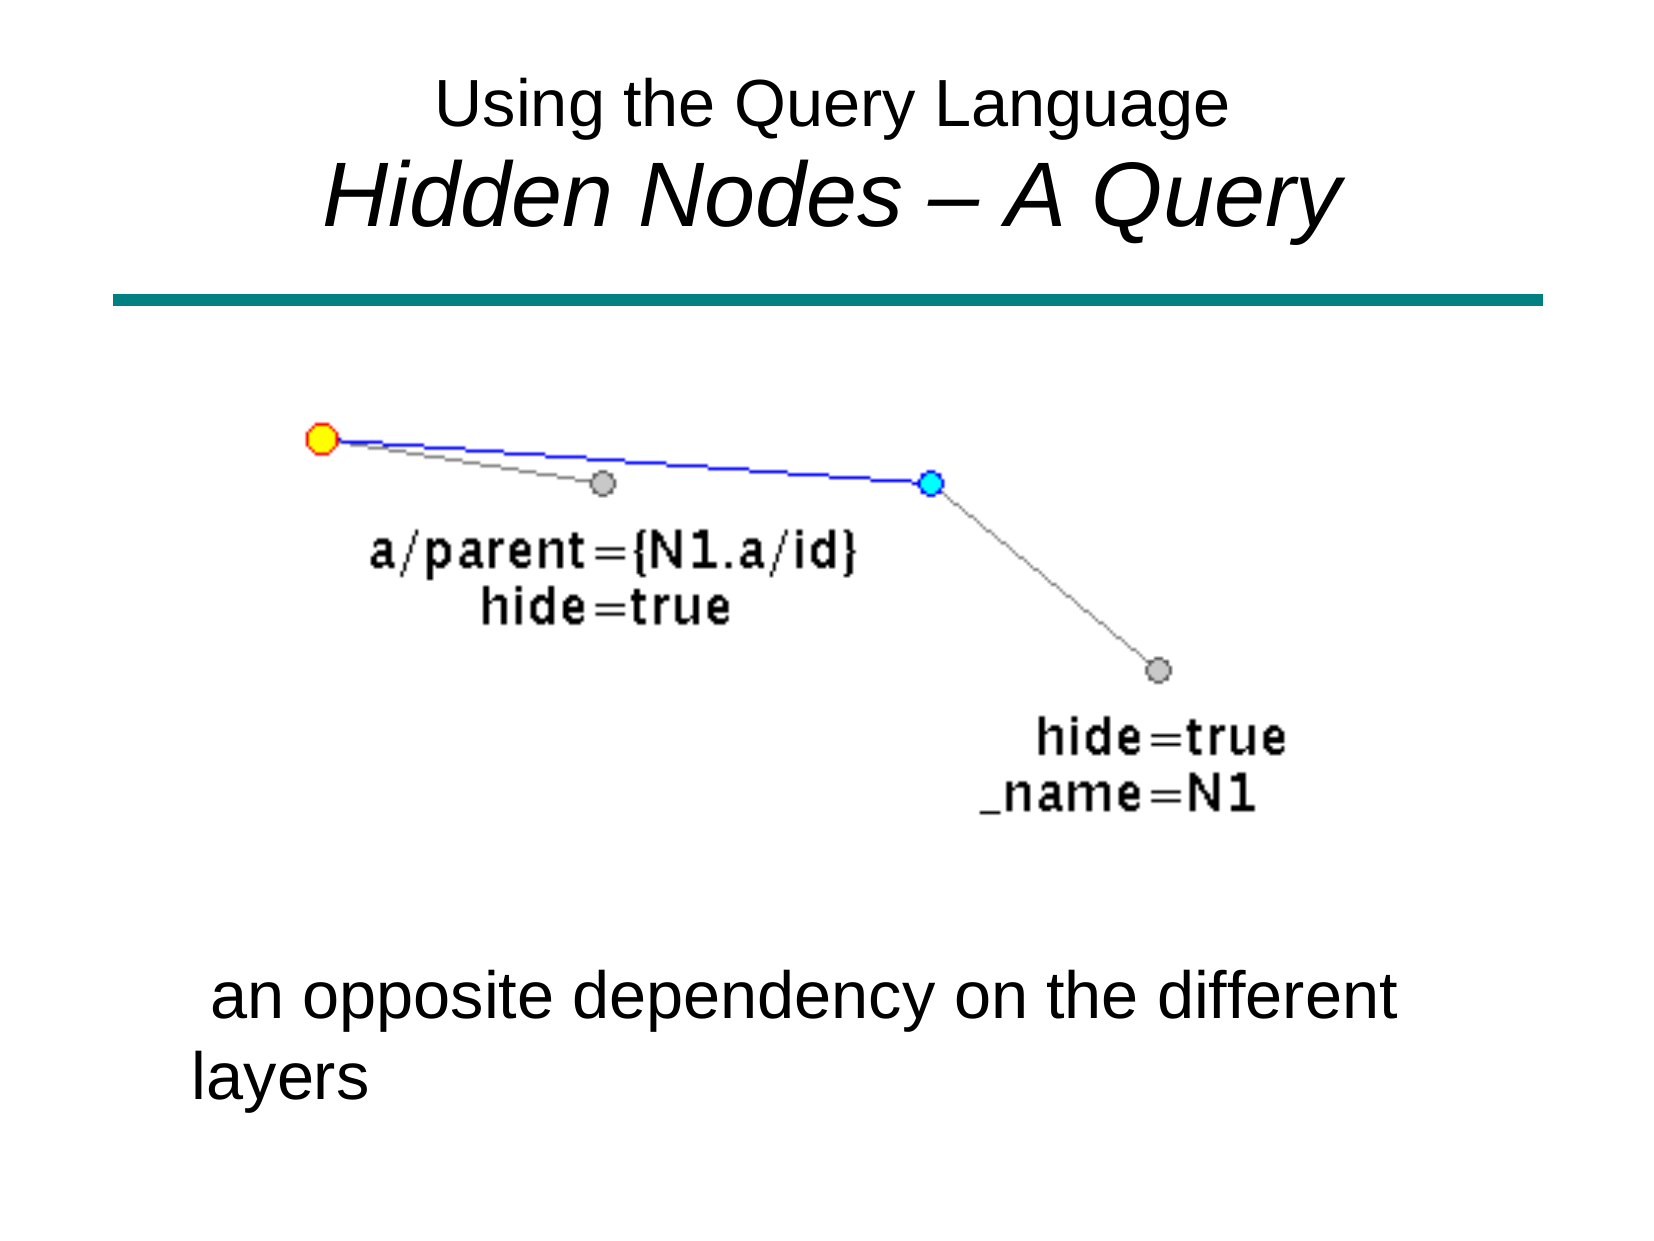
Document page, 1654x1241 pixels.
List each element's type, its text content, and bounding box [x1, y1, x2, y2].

title Using the Query Language Hidden Nodes – A Query [88, 42, 1577, 268]
text_box an opposite dependency on the different layers [177, 944, 1506, 1152]
picture [295, 412, 1300, 827]
